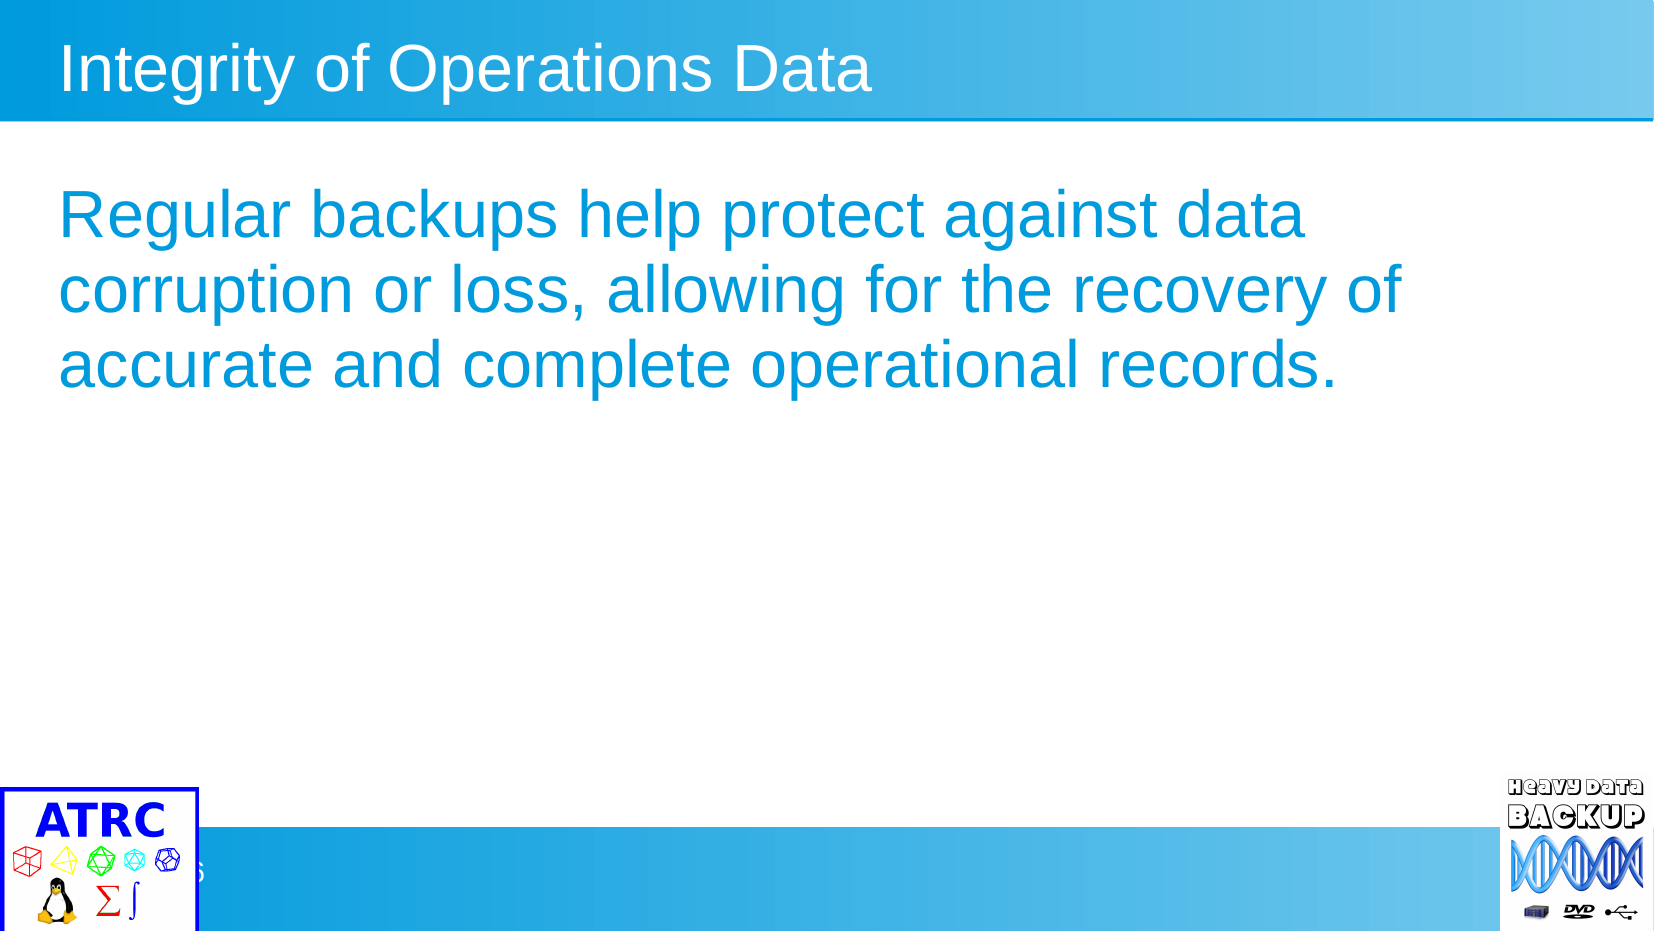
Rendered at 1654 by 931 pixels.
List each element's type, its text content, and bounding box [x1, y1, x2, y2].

list Regular backups help protect against data corruption or loss, allowing for the recovery of accurate and complete operational records. [59, 177, 1595, 768]
title Integrity of Operations Data [59, 29, 1595, 108]
picture [1500, 771, 1654, 931]
picture [0, 787, 199, 931]
